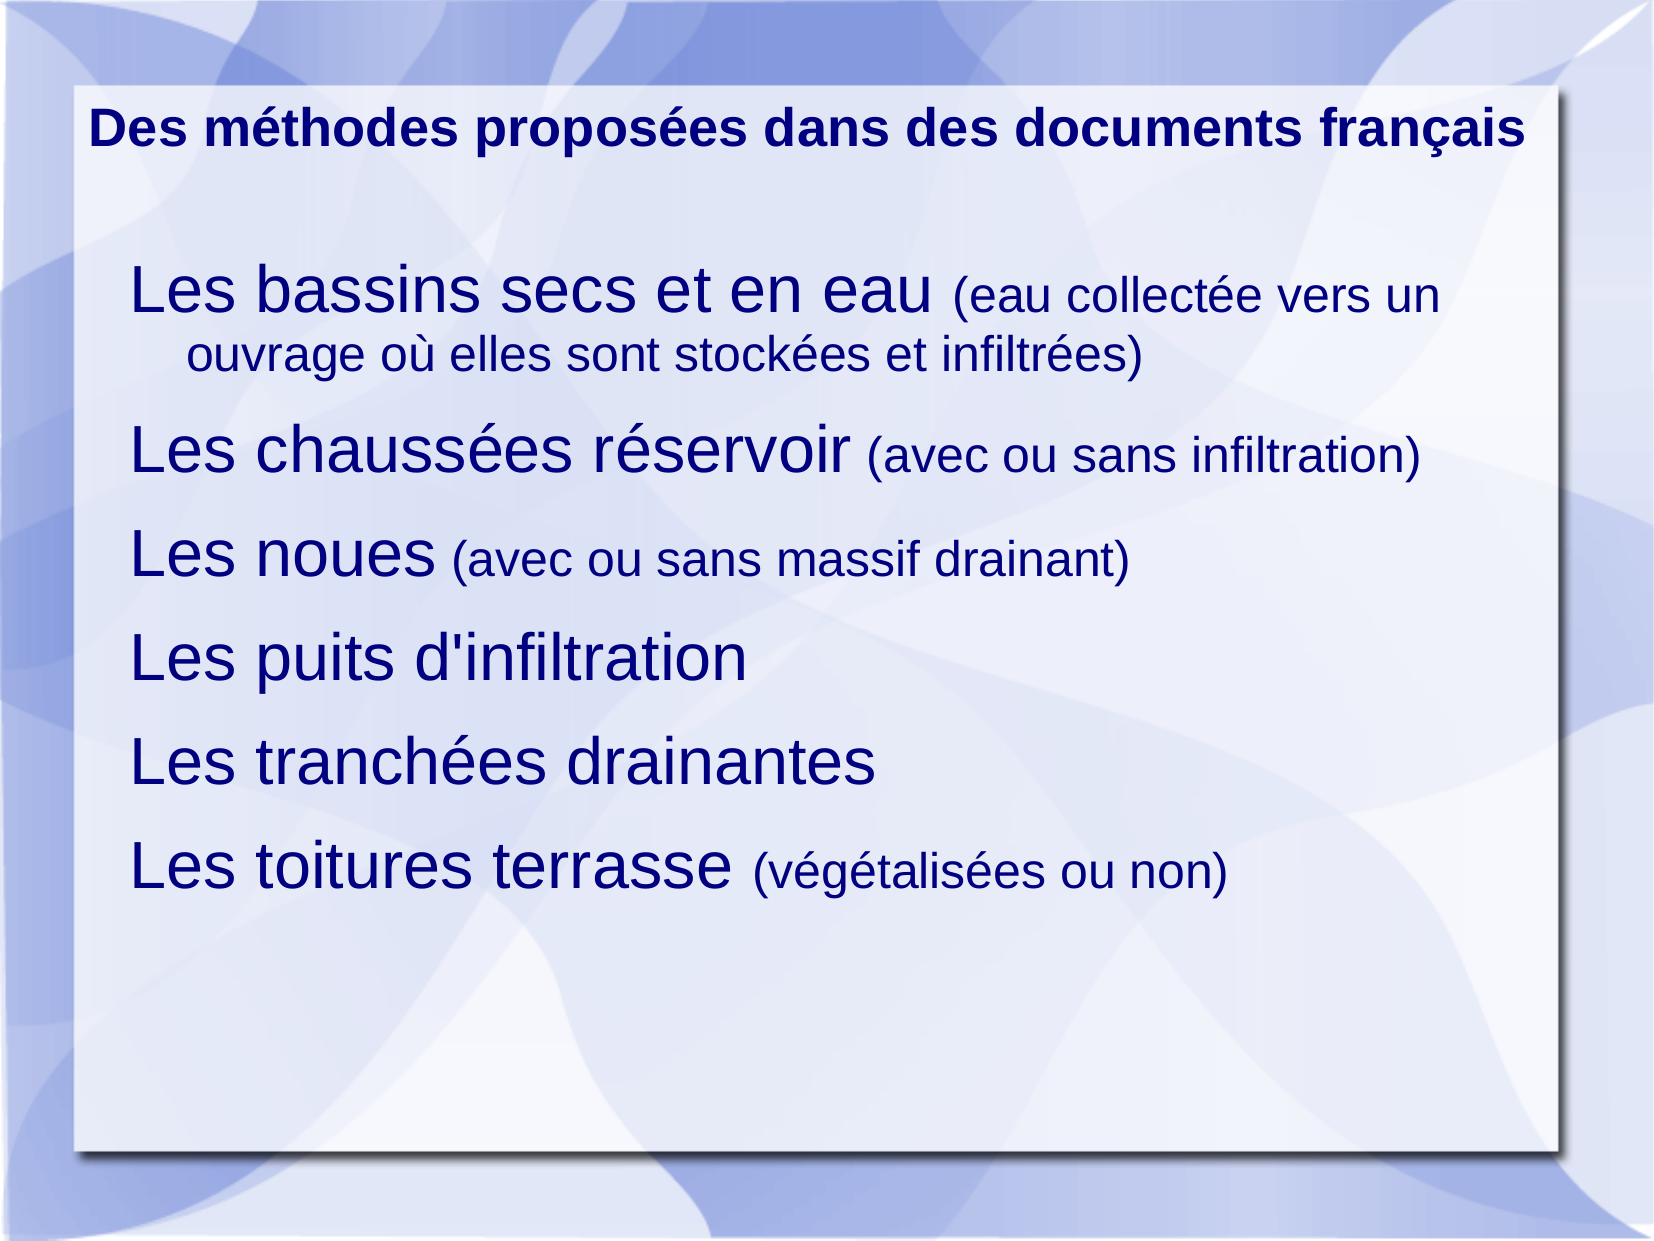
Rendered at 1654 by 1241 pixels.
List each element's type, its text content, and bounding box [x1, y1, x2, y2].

picture [0, 0, 1654, 1241]
title Des méthodes proposées dans des documents français [82, 90, 1536, 166]
list Les bassins secs et en eau (eau collectée vers un ouvrage où elles sont stockées et infiltrées) Les chaussées réservoir (avec ou sans infiltration) Les noues (avec ou sans massif drainant) Les puits d'infiltration Les tranchées drainantes Les toitures terrasse (végétalisées ou non) [129, 248, 1488, 1123]
